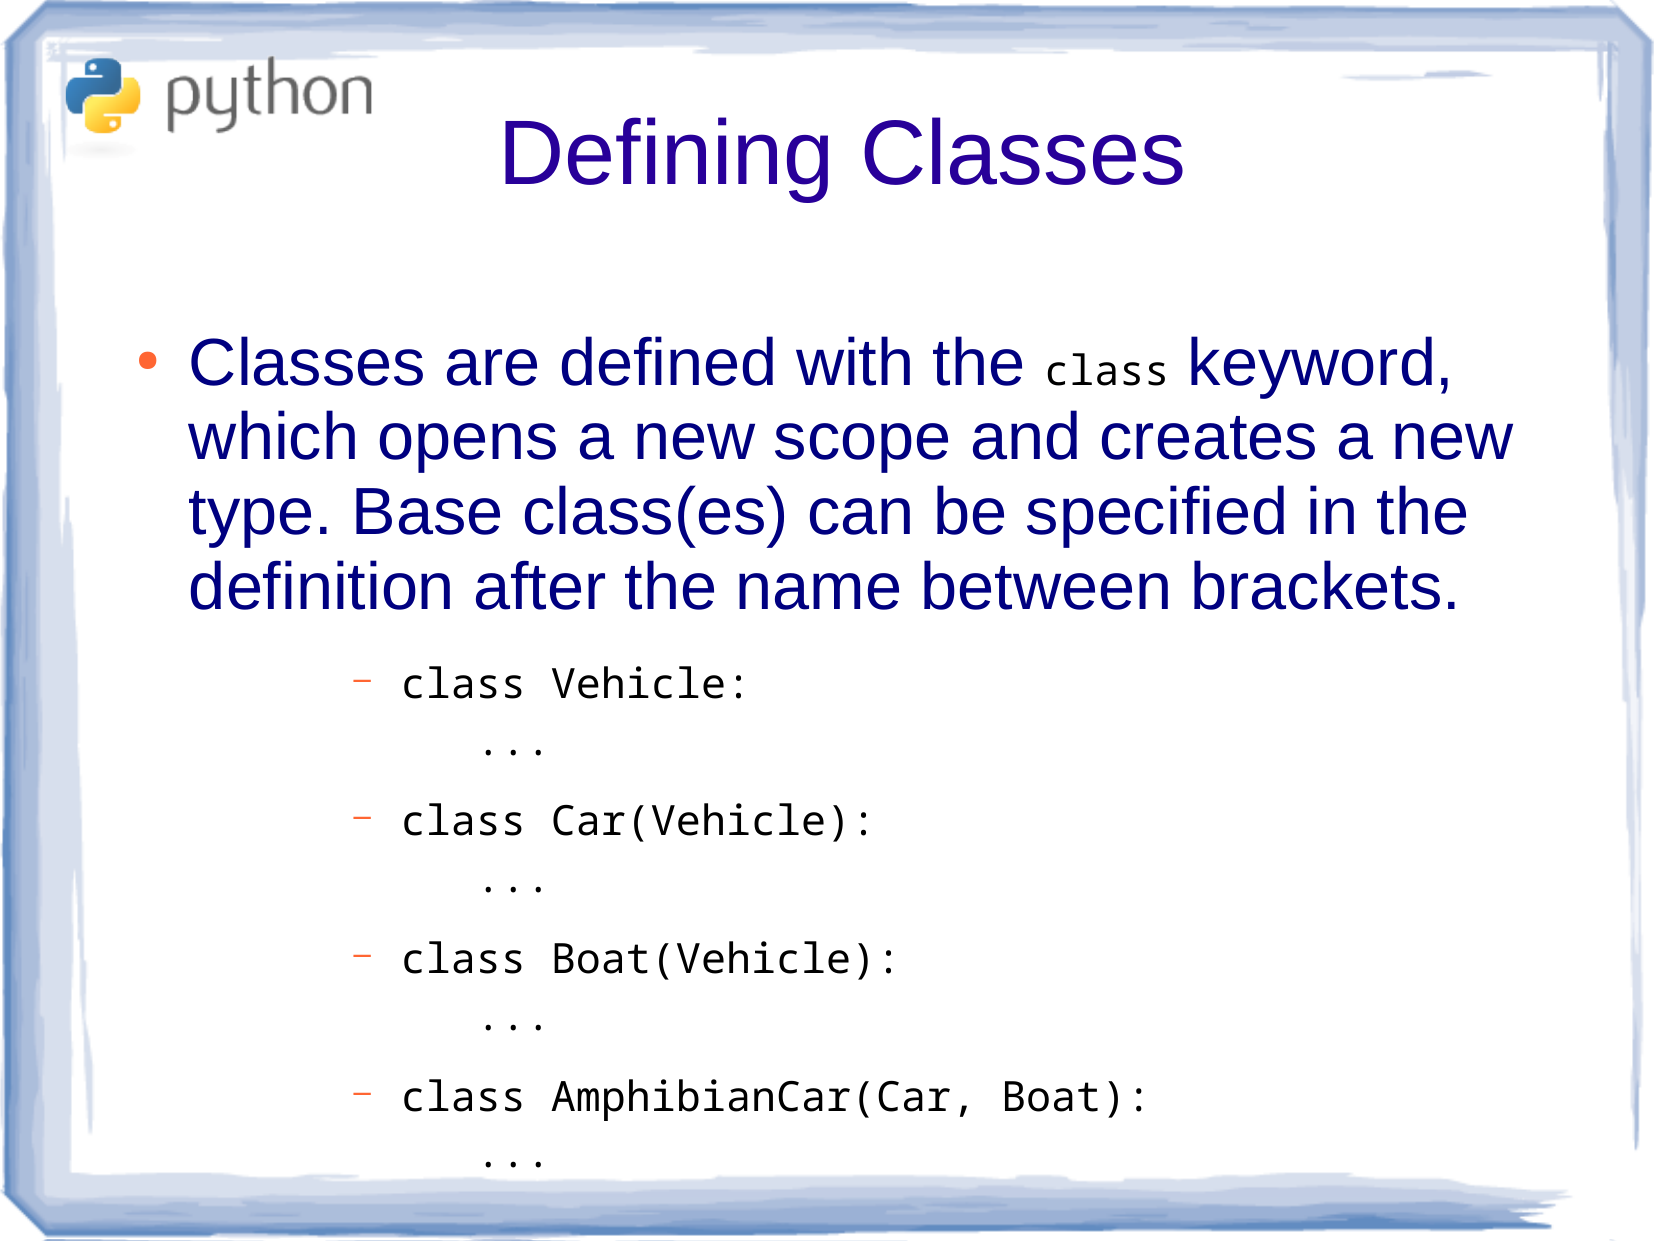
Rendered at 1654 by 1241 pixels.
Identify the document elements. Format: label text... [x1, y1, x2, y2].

list Classes are defined with the class keyword, which opens a new scope and creates a new type. Base class(es) can be specified in the definition after the name between brackets. class Vehicle: ... class Car(Vehicle): ... class Boat(Vehicle): ... class AmphibianCar(Car, Boat): ... [118, 324, 1571, 1117]
picture [0, 0, 1654, 1241]
title Defining Classes [82, 49, 1571, 257]
